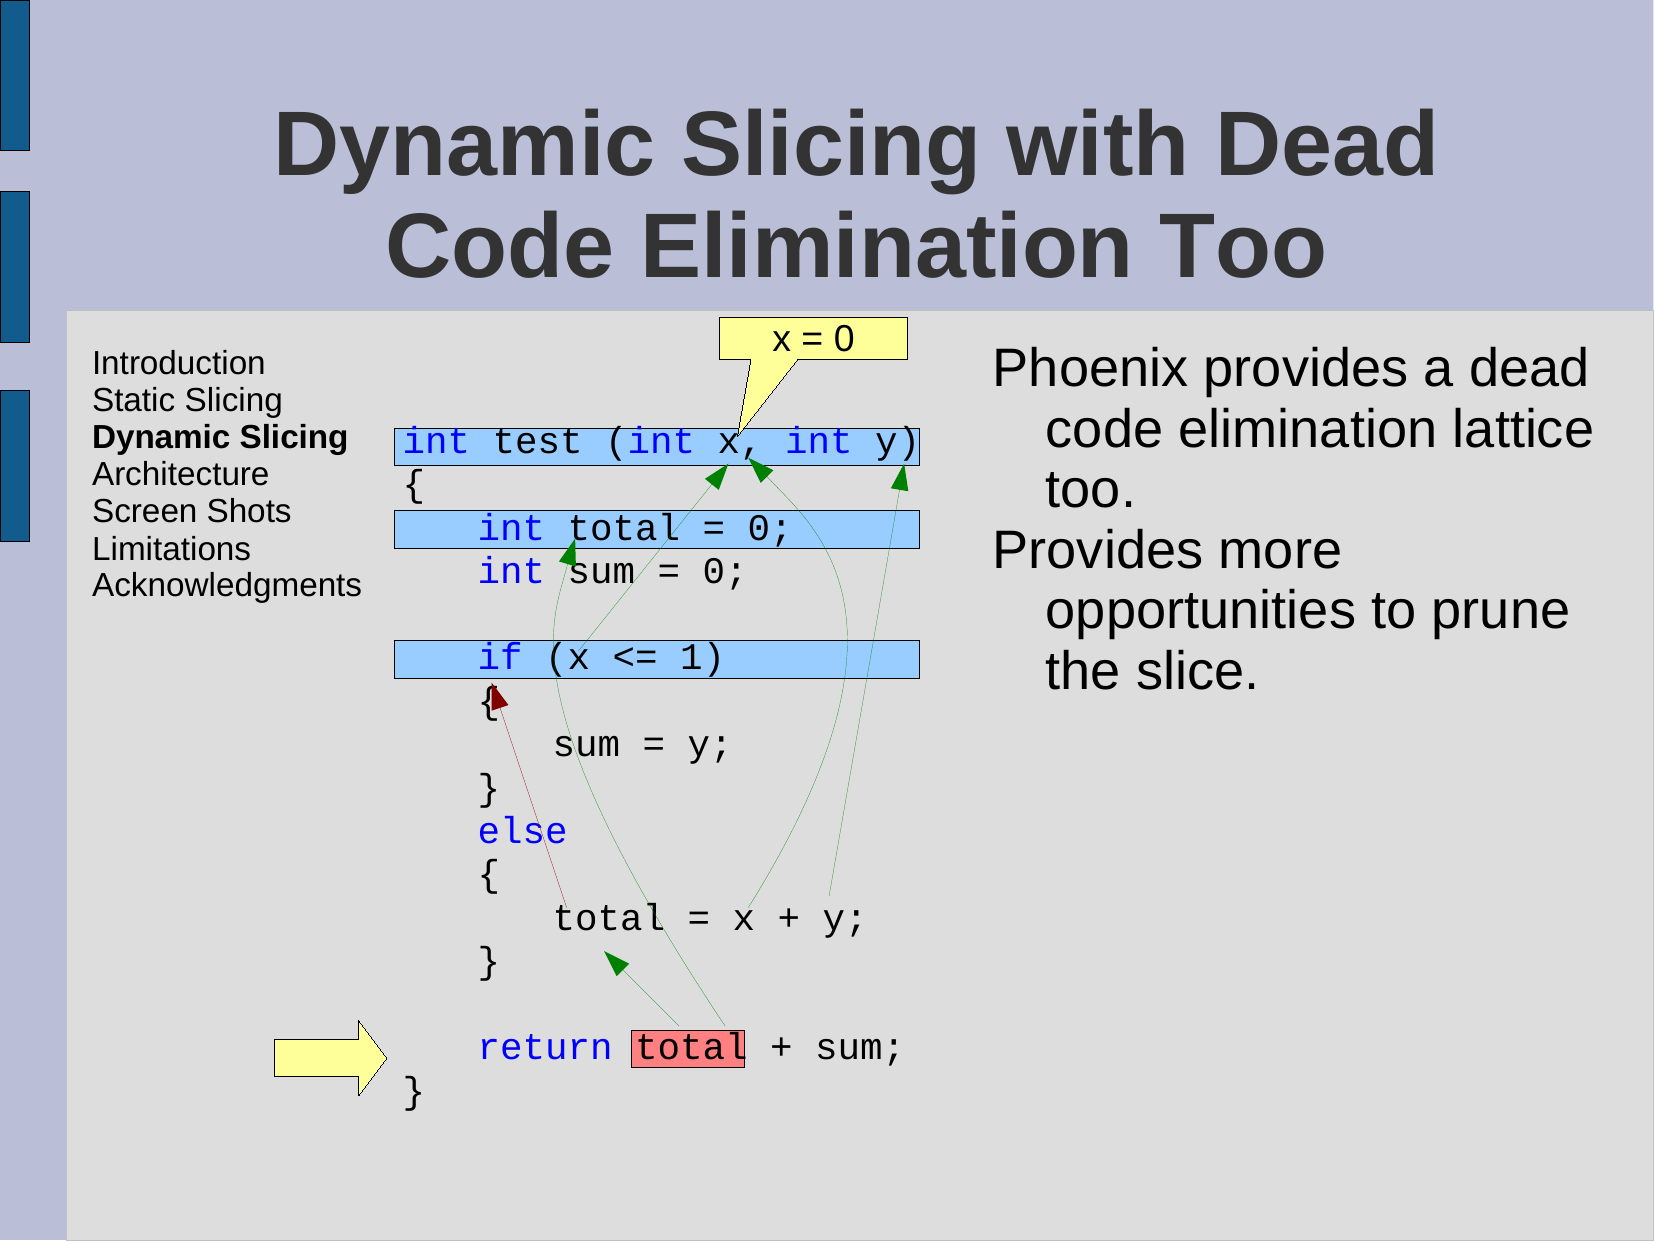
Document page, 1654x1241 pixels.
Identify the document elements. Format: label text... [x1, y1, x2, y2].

text_box x = 0 [719, 317, 908, 437]
title Dynamic Slicing with Dead Code Elimination Too [121, 91, 1534, 299]
text_box [394, 428, 402, 466]
list Phoenix provides a dead code elimination lattice too. Provides more opportunities to prune the slice. [975, 337, 1619, 751]
list int test (int x, int y) { int total = 0; int sum = 0; if (x <= 1) { sum = y; } else { total = x + y; } return total + sum; } [402, 426, 942, 1193]
text_box [274, 1020, 387, 1096]
text_box [394, 510, 402, 549]
text_box [394, 640, 402, 679]
list Introduction Static Slicing Dynamic Slicing Architecture Screen Shots Limitations Acknowledgments [74, 344, 366, 1127]
